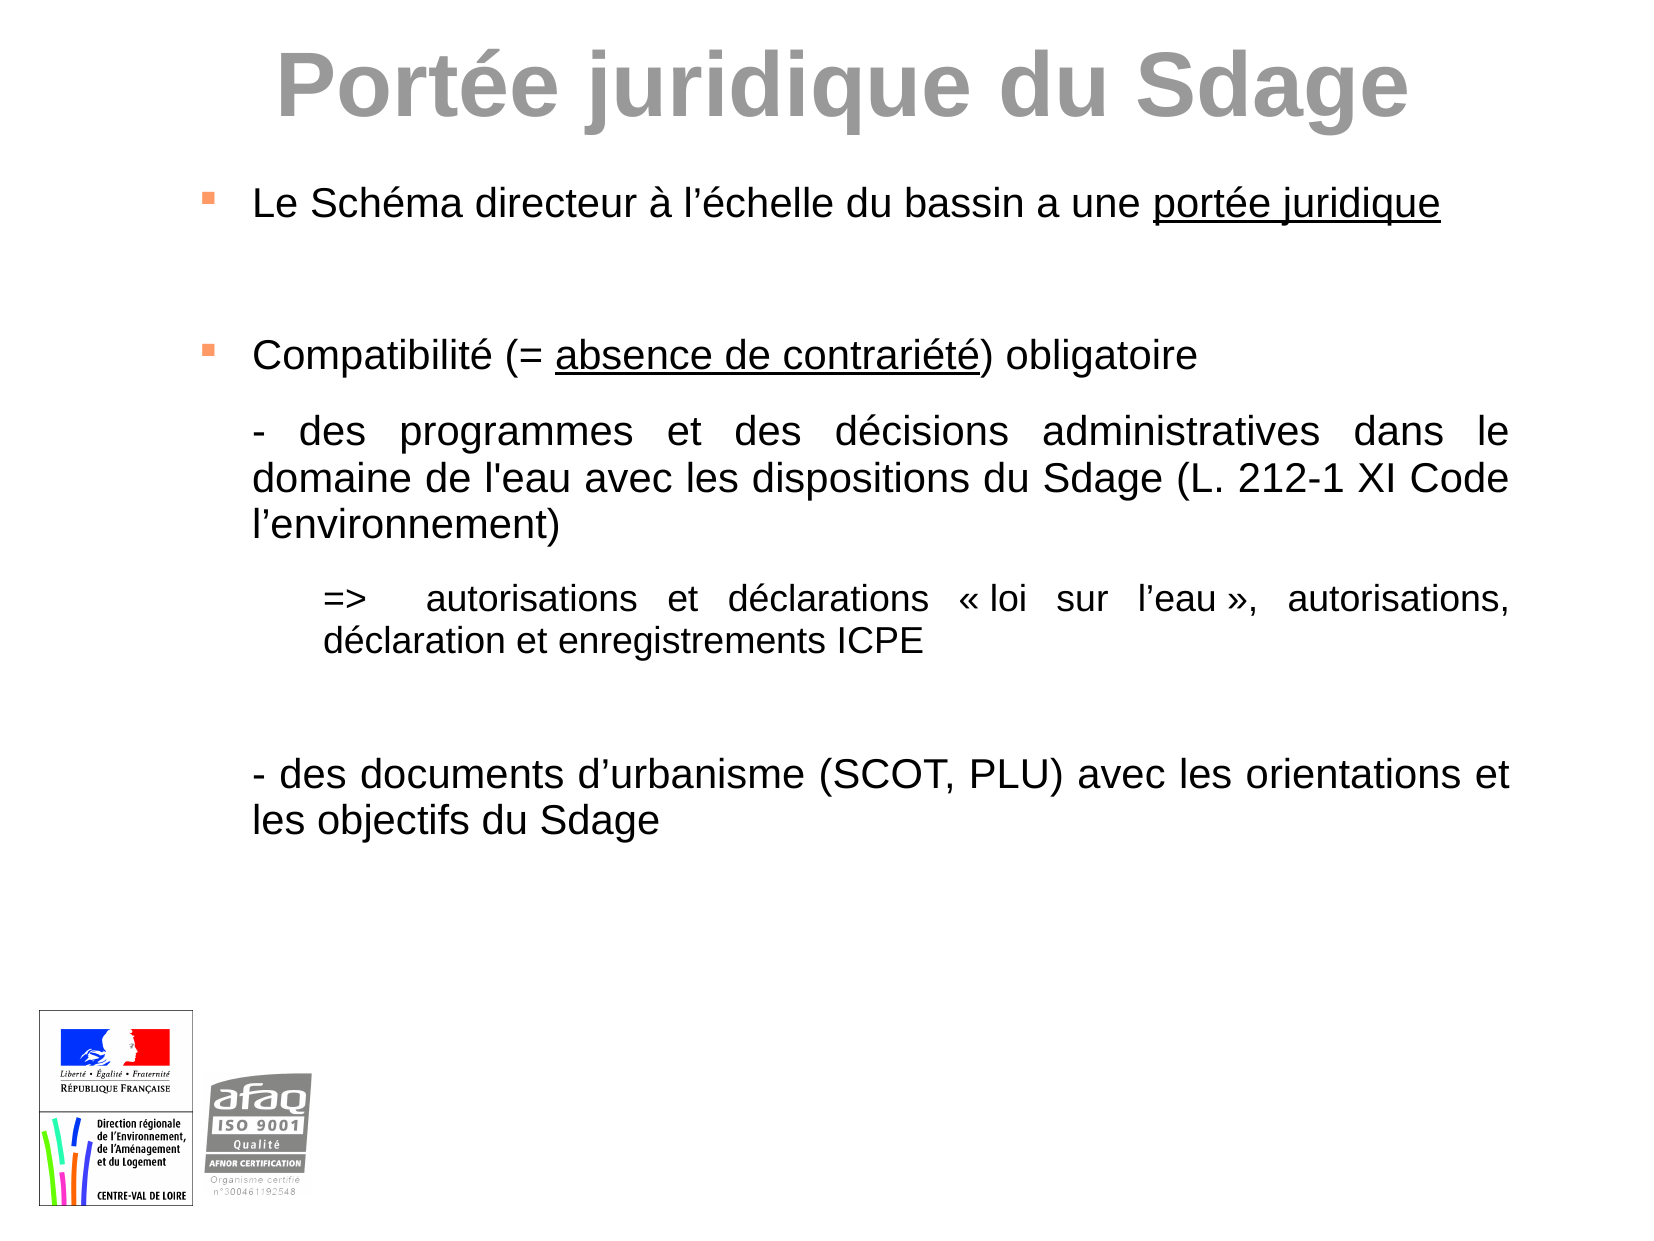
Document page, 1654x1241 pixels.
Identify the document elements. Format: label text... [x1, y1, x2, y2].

list Le Schéma directeur à l’échelle du bassin a une portée juridique Compatibilité (= absence de contrariété) obligatoire - des programmes et des décisions administratives dans le domaine de l'eau avec les dispositions du Sdage (L. 212-1 XI Code l’environnement) => autorisations et déclarations « loi sur l’eau », autorisations, déclaration et enregistrements ICPE - des documents d’urbanisme (SCOT, PLU) avec les orientations et les objectifs du Sdage [181, 180, 1511, 1241]
picture [39, 1010, 181, 1206]
title Portée juridique du Sdage [126, 8, 1562, 162]
